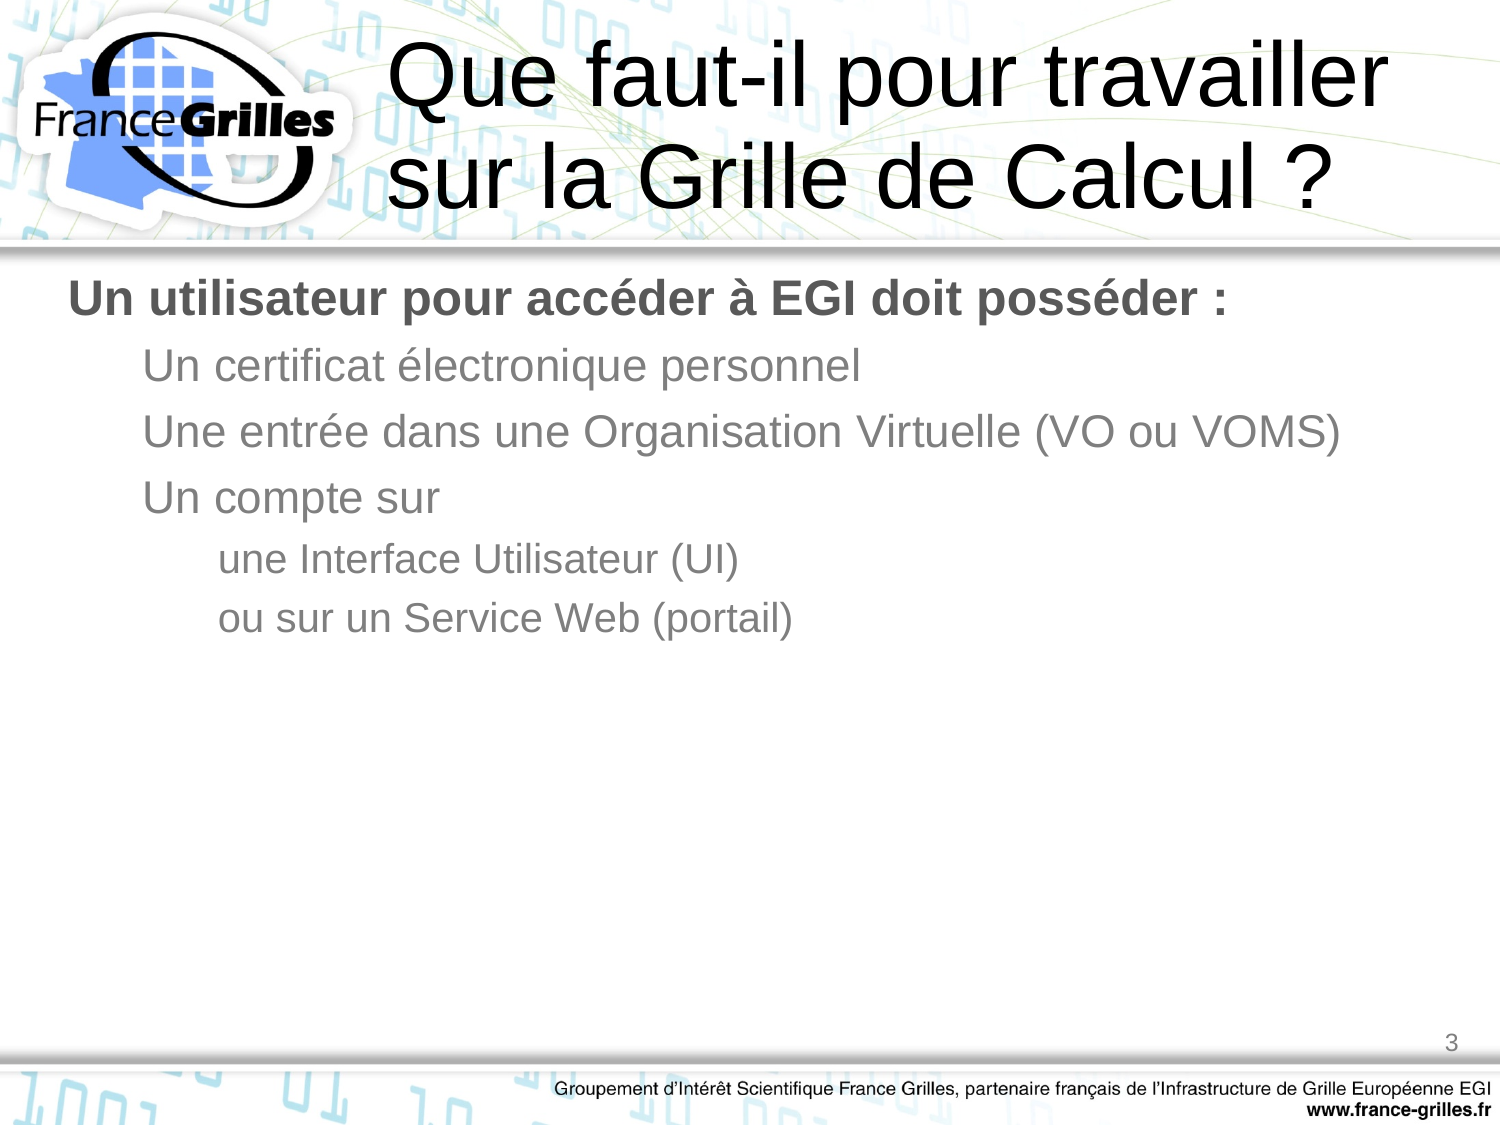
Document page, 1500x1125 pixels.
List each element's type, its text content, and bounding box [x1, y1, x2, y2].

title Que faut-il pour travailler sur la Grille de Calcul ? [372, 4, 1459, 248]
list Un utilisateur pour accéder à EGI doit posséder : Un certificat électronique personnel Une entrée dans une Organisation Virtuelle (VO ou VOMS) Un compte sur une Interface Utilisateur (UI) ou sur un Service Web (portail) [53, 262, 1459, 1024]
picture [0, 0, 1500, 1125]
